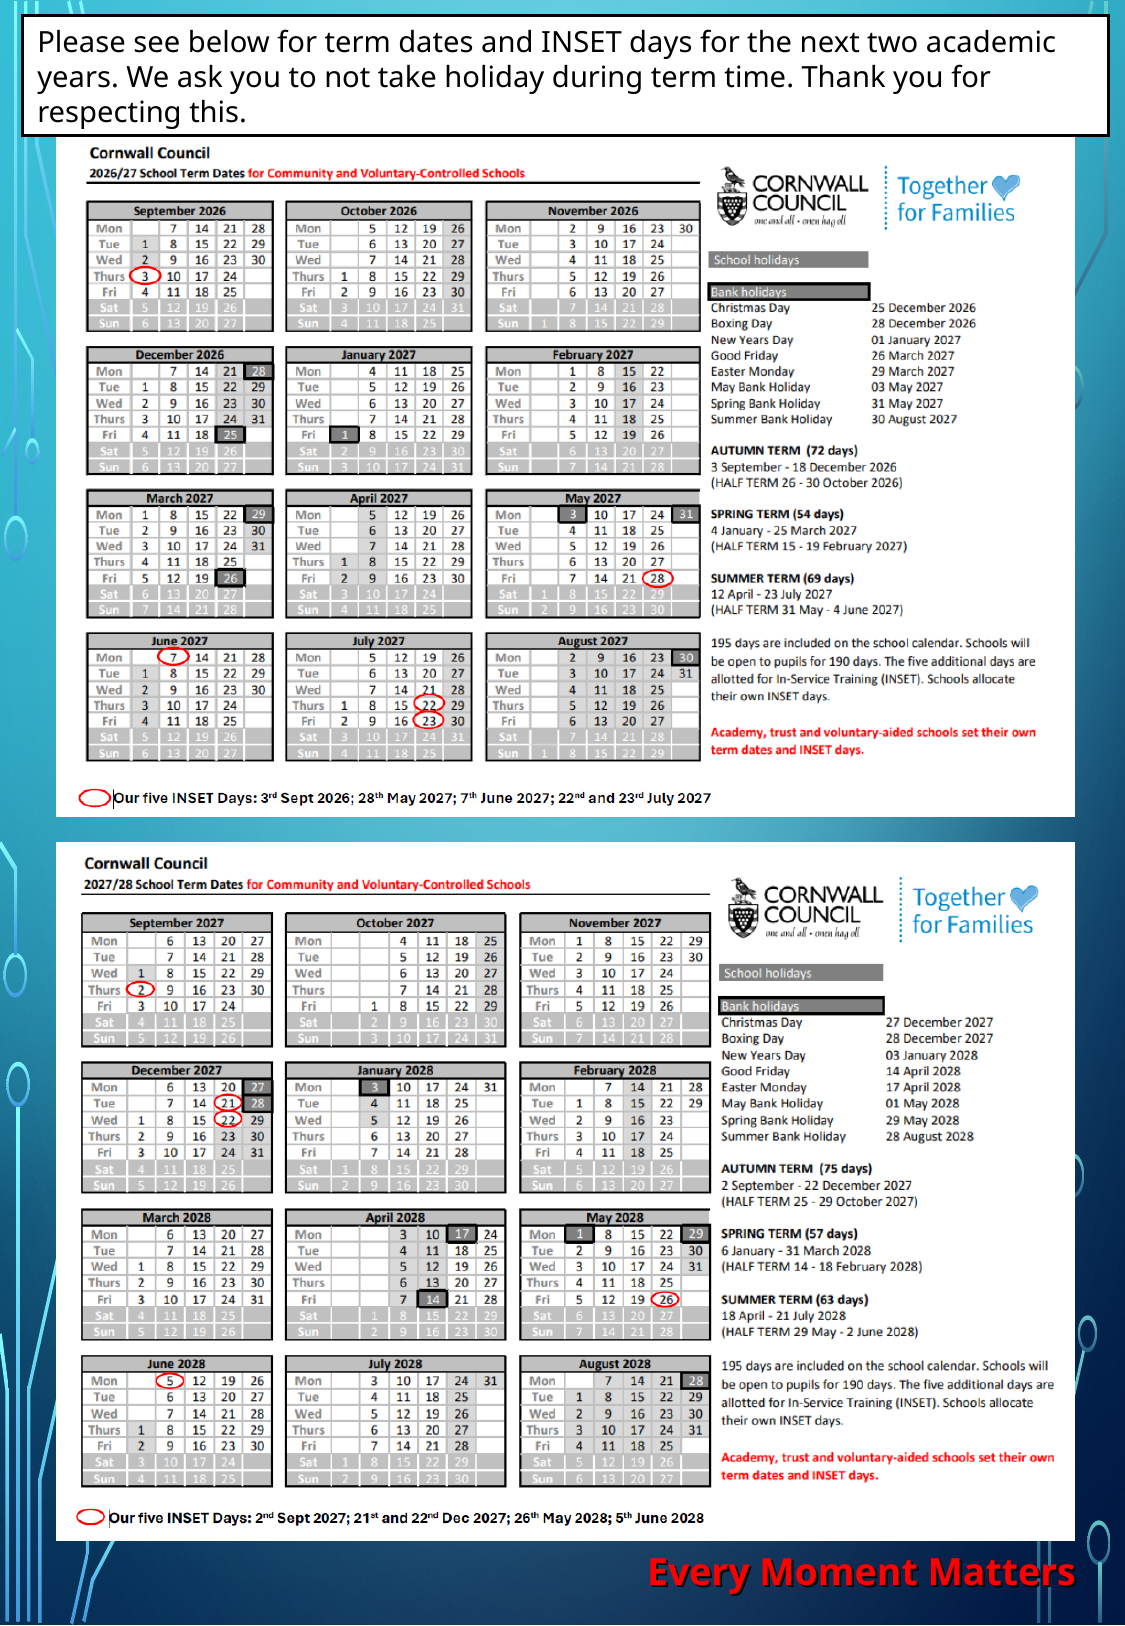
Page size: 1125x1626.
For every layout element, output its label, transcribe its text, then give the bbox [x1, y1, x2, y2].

text_box Every Moment Matters [632, 1541, 1091, 1601]
picture [56, 842, 1075, 1541]
text_box Please see below for term dates and INSET days for the next two academic years. We ask you to not take holiday during term time. Thank you for respecting this. [22, 15, 1109, 102]
picture [56, 137, 1075, 817]
